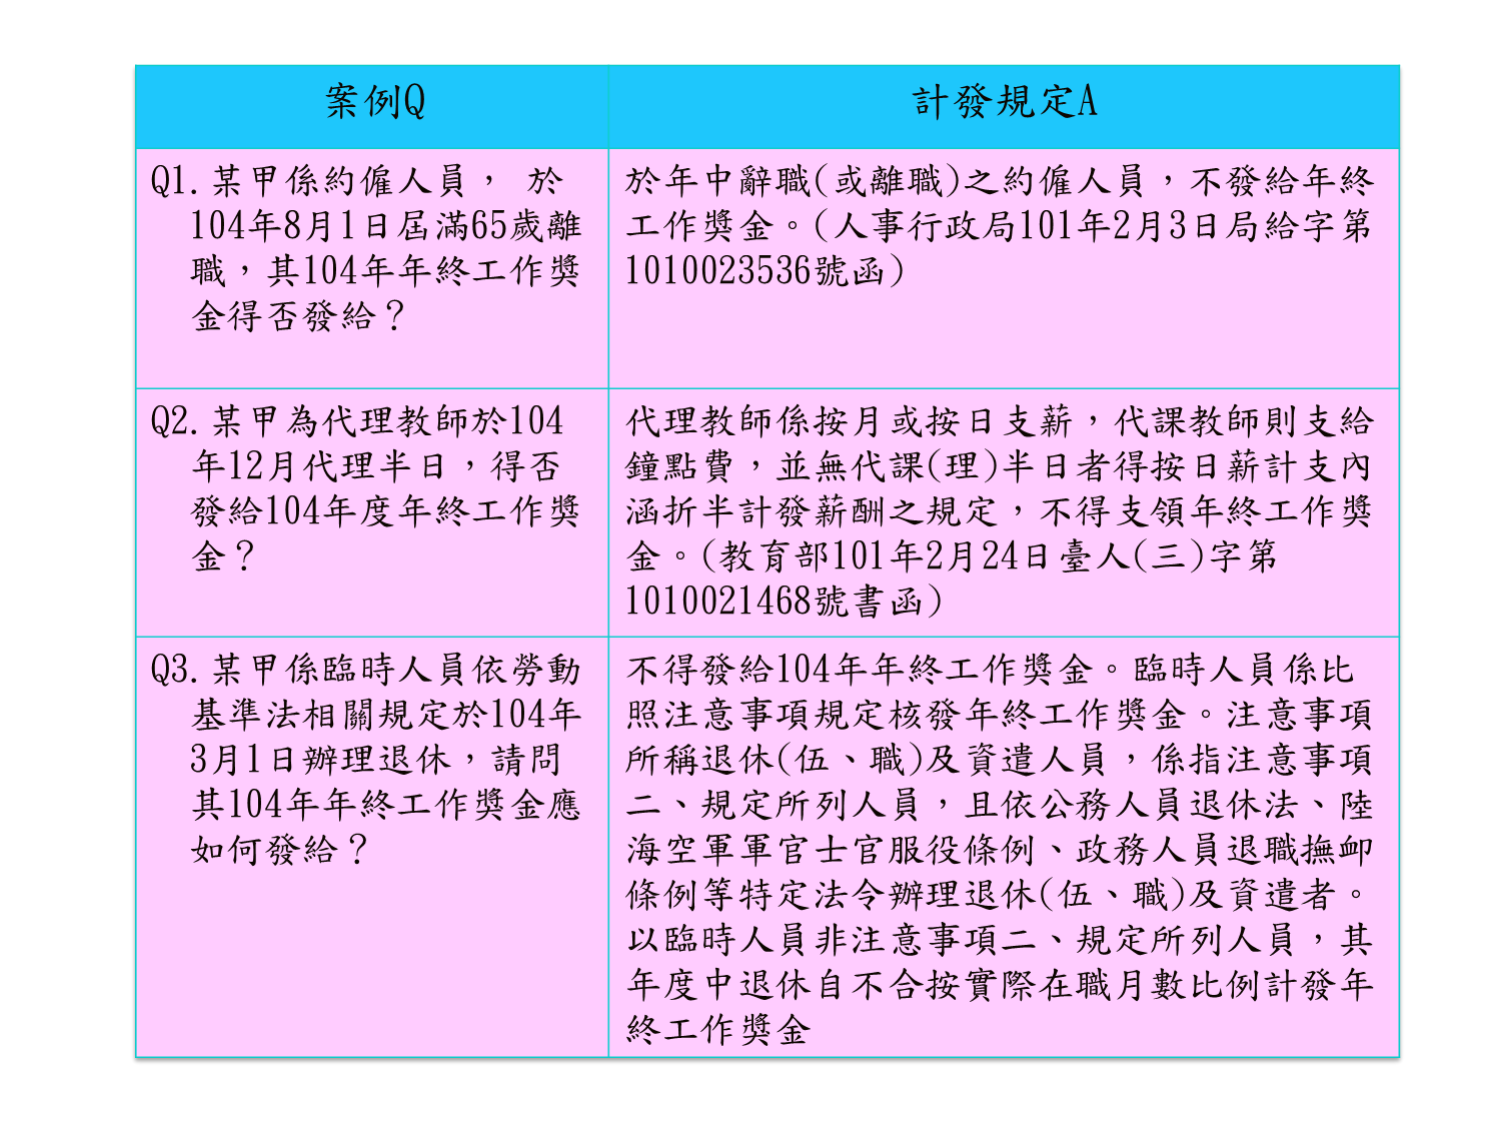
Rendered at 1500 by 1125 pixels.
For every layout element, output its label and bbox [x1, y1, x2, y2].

picture [127, 61, 1406, 1074]
